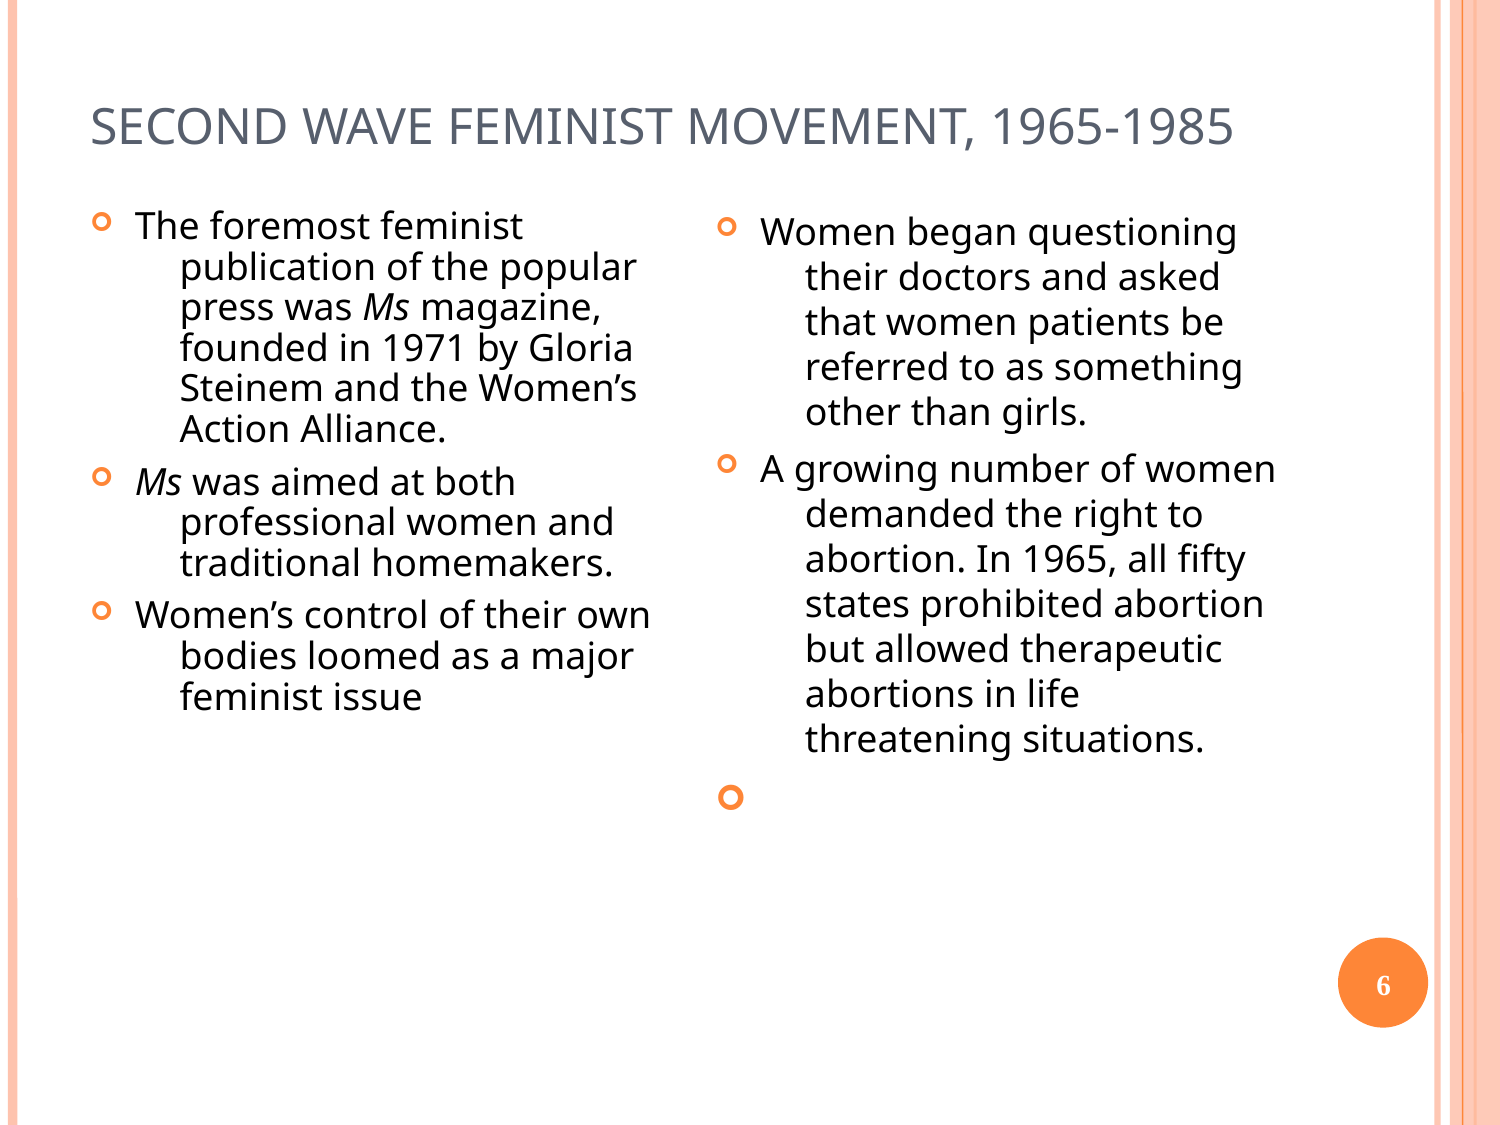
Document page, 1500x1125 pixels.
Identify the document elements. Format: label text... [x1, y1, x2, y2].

text_box [1333, 940, 1434, 1027]
list Women began questioning their doctors and asked that women patients be referred to as something other than girls. A growing number of women demanded the right to abortion. In 1965, all fifty states prohibited abortion but allowed therapeutic abortions in life threatening situations. [700, 200, 1301, 1013]
list The foremost feminist publication of the popular press was Ms magazine, founded in 1971 by Gloria Steinem and the Women’s Action Alliance. Ms was aimed at both professional women and traditional homemakers. Women’s control of their own bodies loomed as a major feminist issue [75, 200, 676, 1013]
title Second Wave Feminist Movement, 1965-1985 [75, 45, 1300, 163]
